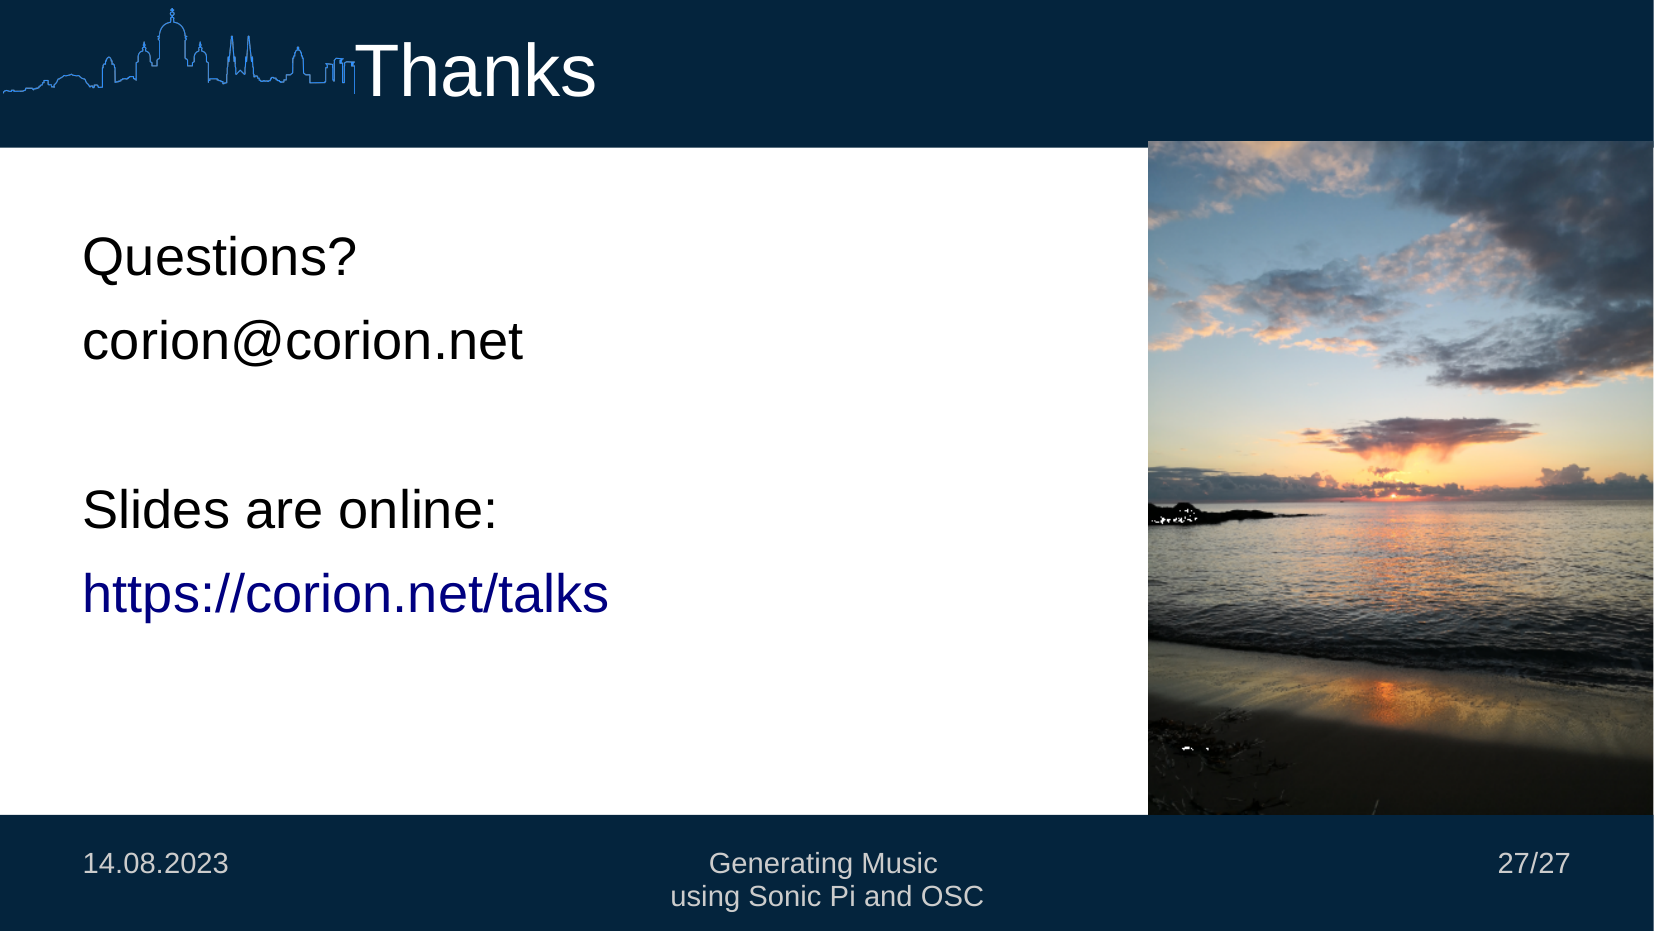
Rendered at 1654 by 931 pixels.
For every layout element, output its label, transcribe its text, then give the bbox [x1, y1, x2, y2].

title Thanks [354, 5, 1654, 136]
list Questions? corion@corion.net Slides are online: https://corion.net/talks [82, 141, 809, 815]
picture [1148, 141, 1654, 815]
picture [3, 8, 354, 94]
